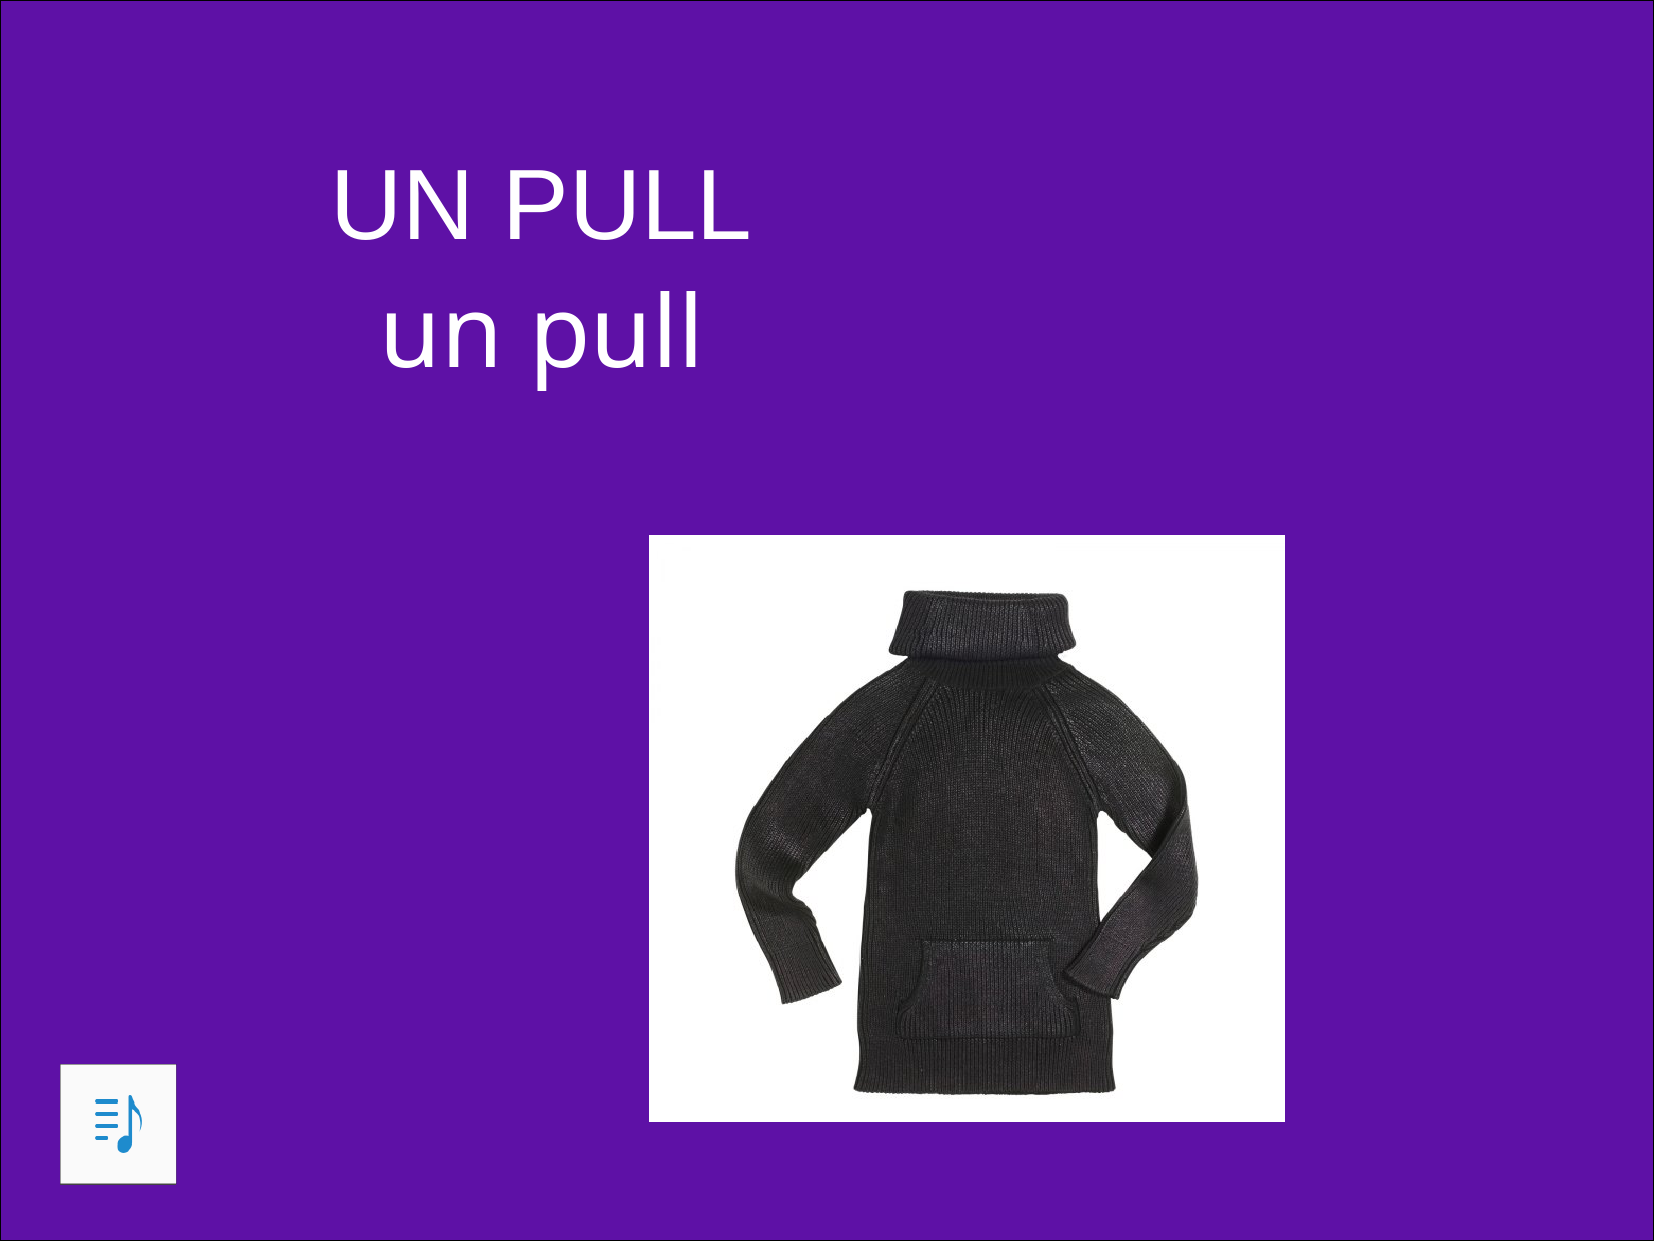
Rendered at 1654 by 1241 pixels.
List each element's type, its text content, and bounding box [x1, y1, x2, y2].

picture [649, 535, 1285, 1123]
text_box UN PULL un pull [315, 141, 768, 443]
text_box [0, 0, 1654, 1241]
